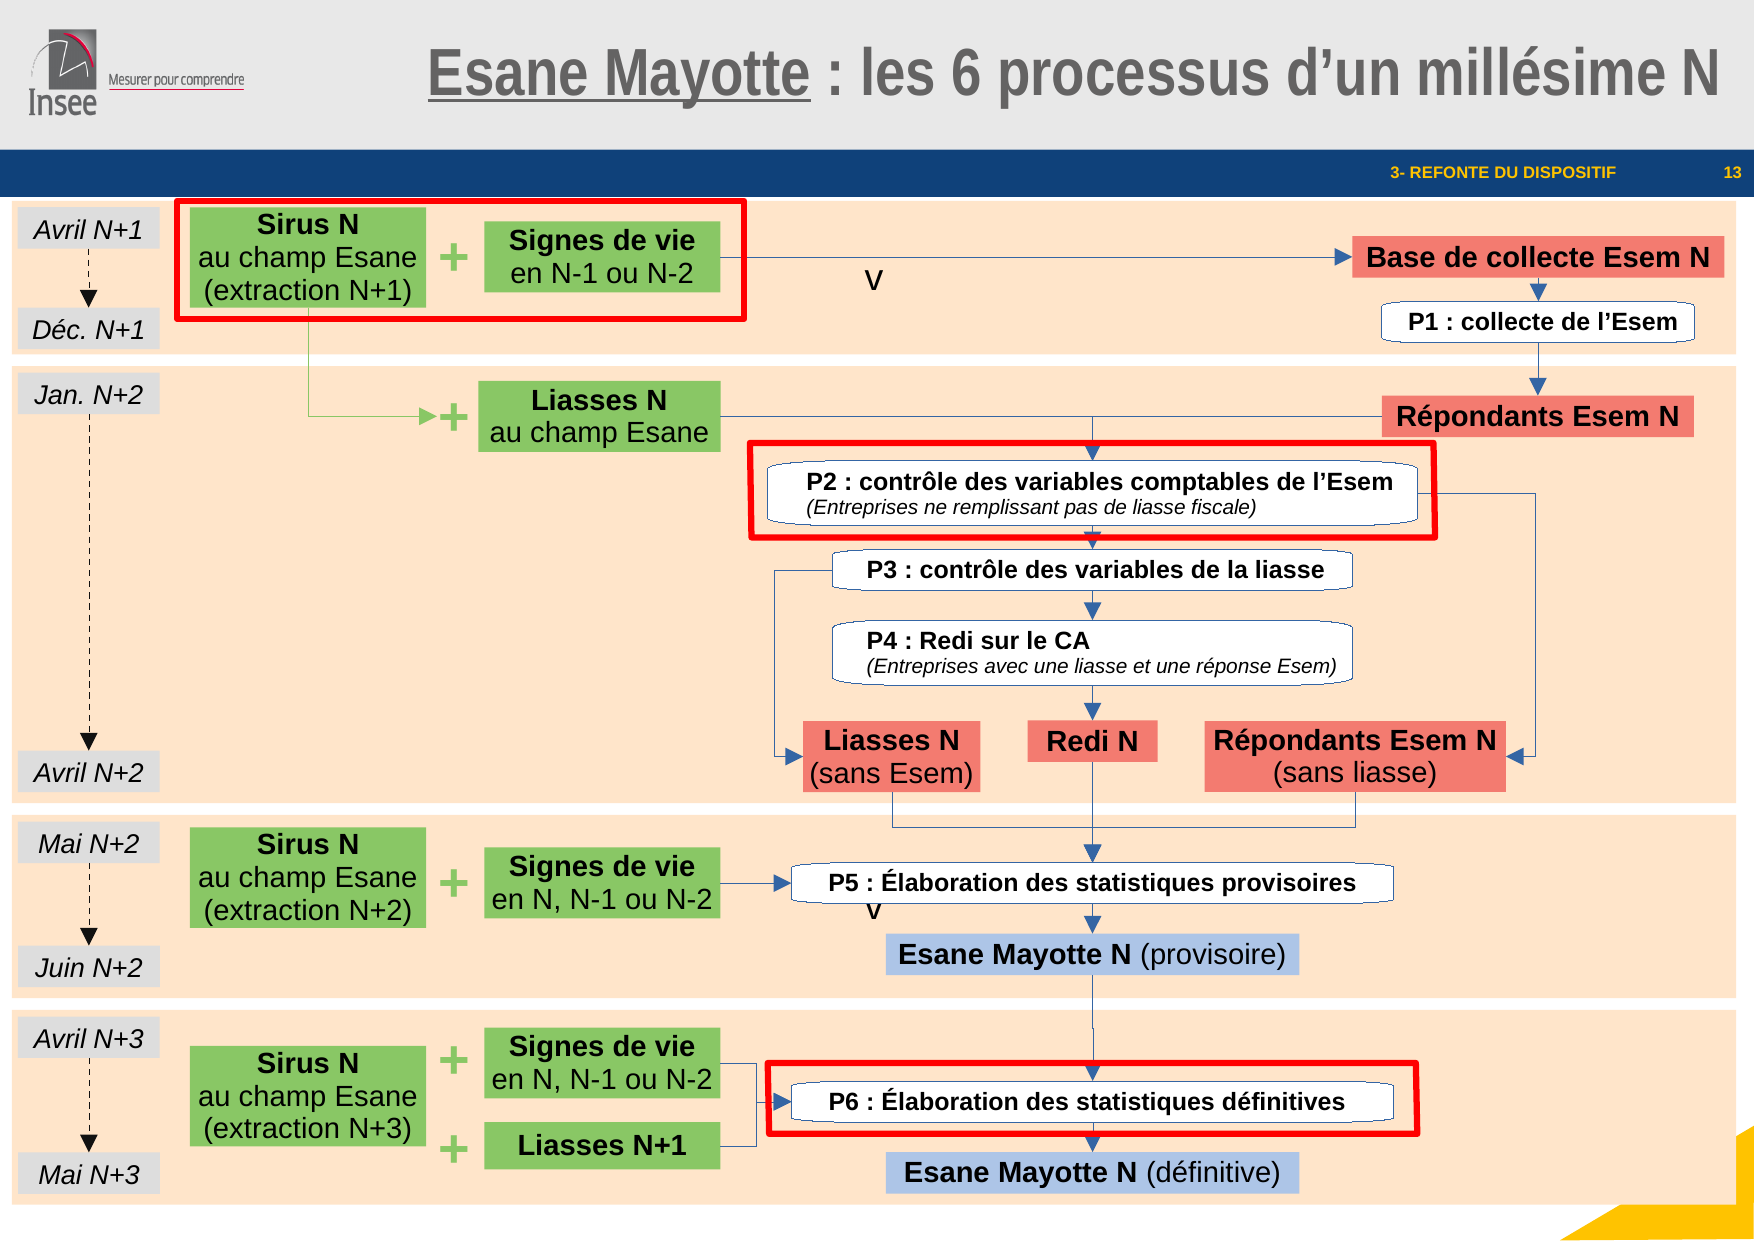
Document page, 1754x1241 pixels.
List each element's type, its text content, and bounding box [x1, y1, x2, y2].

text_box Avril N+3 [17, 1016, 160, 1058]
text_box Signes de vie en N, N-1 ou N-2 [484, 1027, 721, 1099]
text_box v [771, 1067, 1092, 1102]
text_box v [11, 814, 1092, 999]
text_box v [11, 200, 308, 355]
text_box Avril N+1 [17, 207, 160, 249]
text_box Sirus N au champ Esane (extraction N+2) [189, 827, 427, 928]
text_box [11, 366, 1538, 804]
text_box Mai N+3 [18, 1152, 160, 1194]
text_box v [180, 204, 741, 316]
text_box Sirus N au champ Esane (extraction N+1) [189, 207, 427, 308]
text_box Répondants Esem N [1381, 395, 1694, 438]
text_box + [436, 230, 473, 284]
text_box Signes de vie en N, N-1 ou N-2 [484, 847, 721, 919]
text_box v [893, 814, 1092, 827]
text_box + [436, 389, 473, 443]
text_box Liasses N au champ Esane [478, 380, 721, 452]
text_box v [1093, 814, 1737, 999]
text_box + [436, 1121, 473, 1176]
text_box Jan. N+2 [17, 372, 160, 415]
picture [25, 0, 244, 119]
text_box Juin N+2 [18, 945, 160, 988]
text_box Répondants Esem N (sans liasse) [1204, 721, 1506, 792]
text_box P6 : Élaboration des statistiques définitives [791, 1081, 1394, 1123]
text_box [1093, 366, 1737, 804]
text_box Redi N [1027, 720, 1158, 762]
text_box P3 : contrôle des variables de la liasse [832, 549, 1353, 591]
text_box Sirus N au champ Esane (extraction N+3) [189, 1045, 427, 1147]
text_box P2 : contrôle des variables comptables de l’Esem (Entreprises ne remplissant pas de liasse fiscale) [767, 460, 1418, 526]
text_box Liasses N+1 [484, 1122, 721, 1170]
text_box P1 : collecte de l’Esem [1381, 301, 1695, 343]
text_box [775, 571, 1092, 804]
text_box Liasses N (sans Esem) [803, 721, 981, 793]
text_box Avril N+2 [17, 750, 160, 793]
text_box v [11, 1009, 1737, 1205]
text_box Signes de vie en N-1 ou N-2 [484, 221, 721, 293]
text_box v [1093, 814, 1355, 827]
text_box + [436, 856, 473, 910]
text_box Mai N+2 [17, 821, 160, 864]
text_box v [747, 200, 1737, 355]
text_box v [772, 1103, 1093, 1130]
text_box v [869, 904, 877, 916]
text_box [754, 447, 1092, 534]
text_box v [309, 258, 1538, 355]
text_box Esane Mayotte N (définitive) [885, 1152, 1300, 1194]
text_box P5 : Élaboration des statistiques provisoires [791, 862, 1394, 904]
text_box Déc. N+1 [17, 307, 160, 350]
text_box Base de collecte Esem N [1352, 236, 1725, 278]
text_box P4 : Redi sur le CA (Entreprises avec une liasse et une réponse Esem) [832, 620, 1353, 686]
text_box v [1094, 1067, 1414, 1130]
text_box [1093, 494, 1431, 534]
text_box [1094, 447, 1431, 493]
title Esane Mayotte : les 6 processus d’un millésime N [281, 0, 1723, 142]
text_box + [436, 1033, 473, 1087]
text_box Esane Mayotte N (provisoire) [885, 933, 1300, 976]
text_box [1093, 494, 1535, 804]
